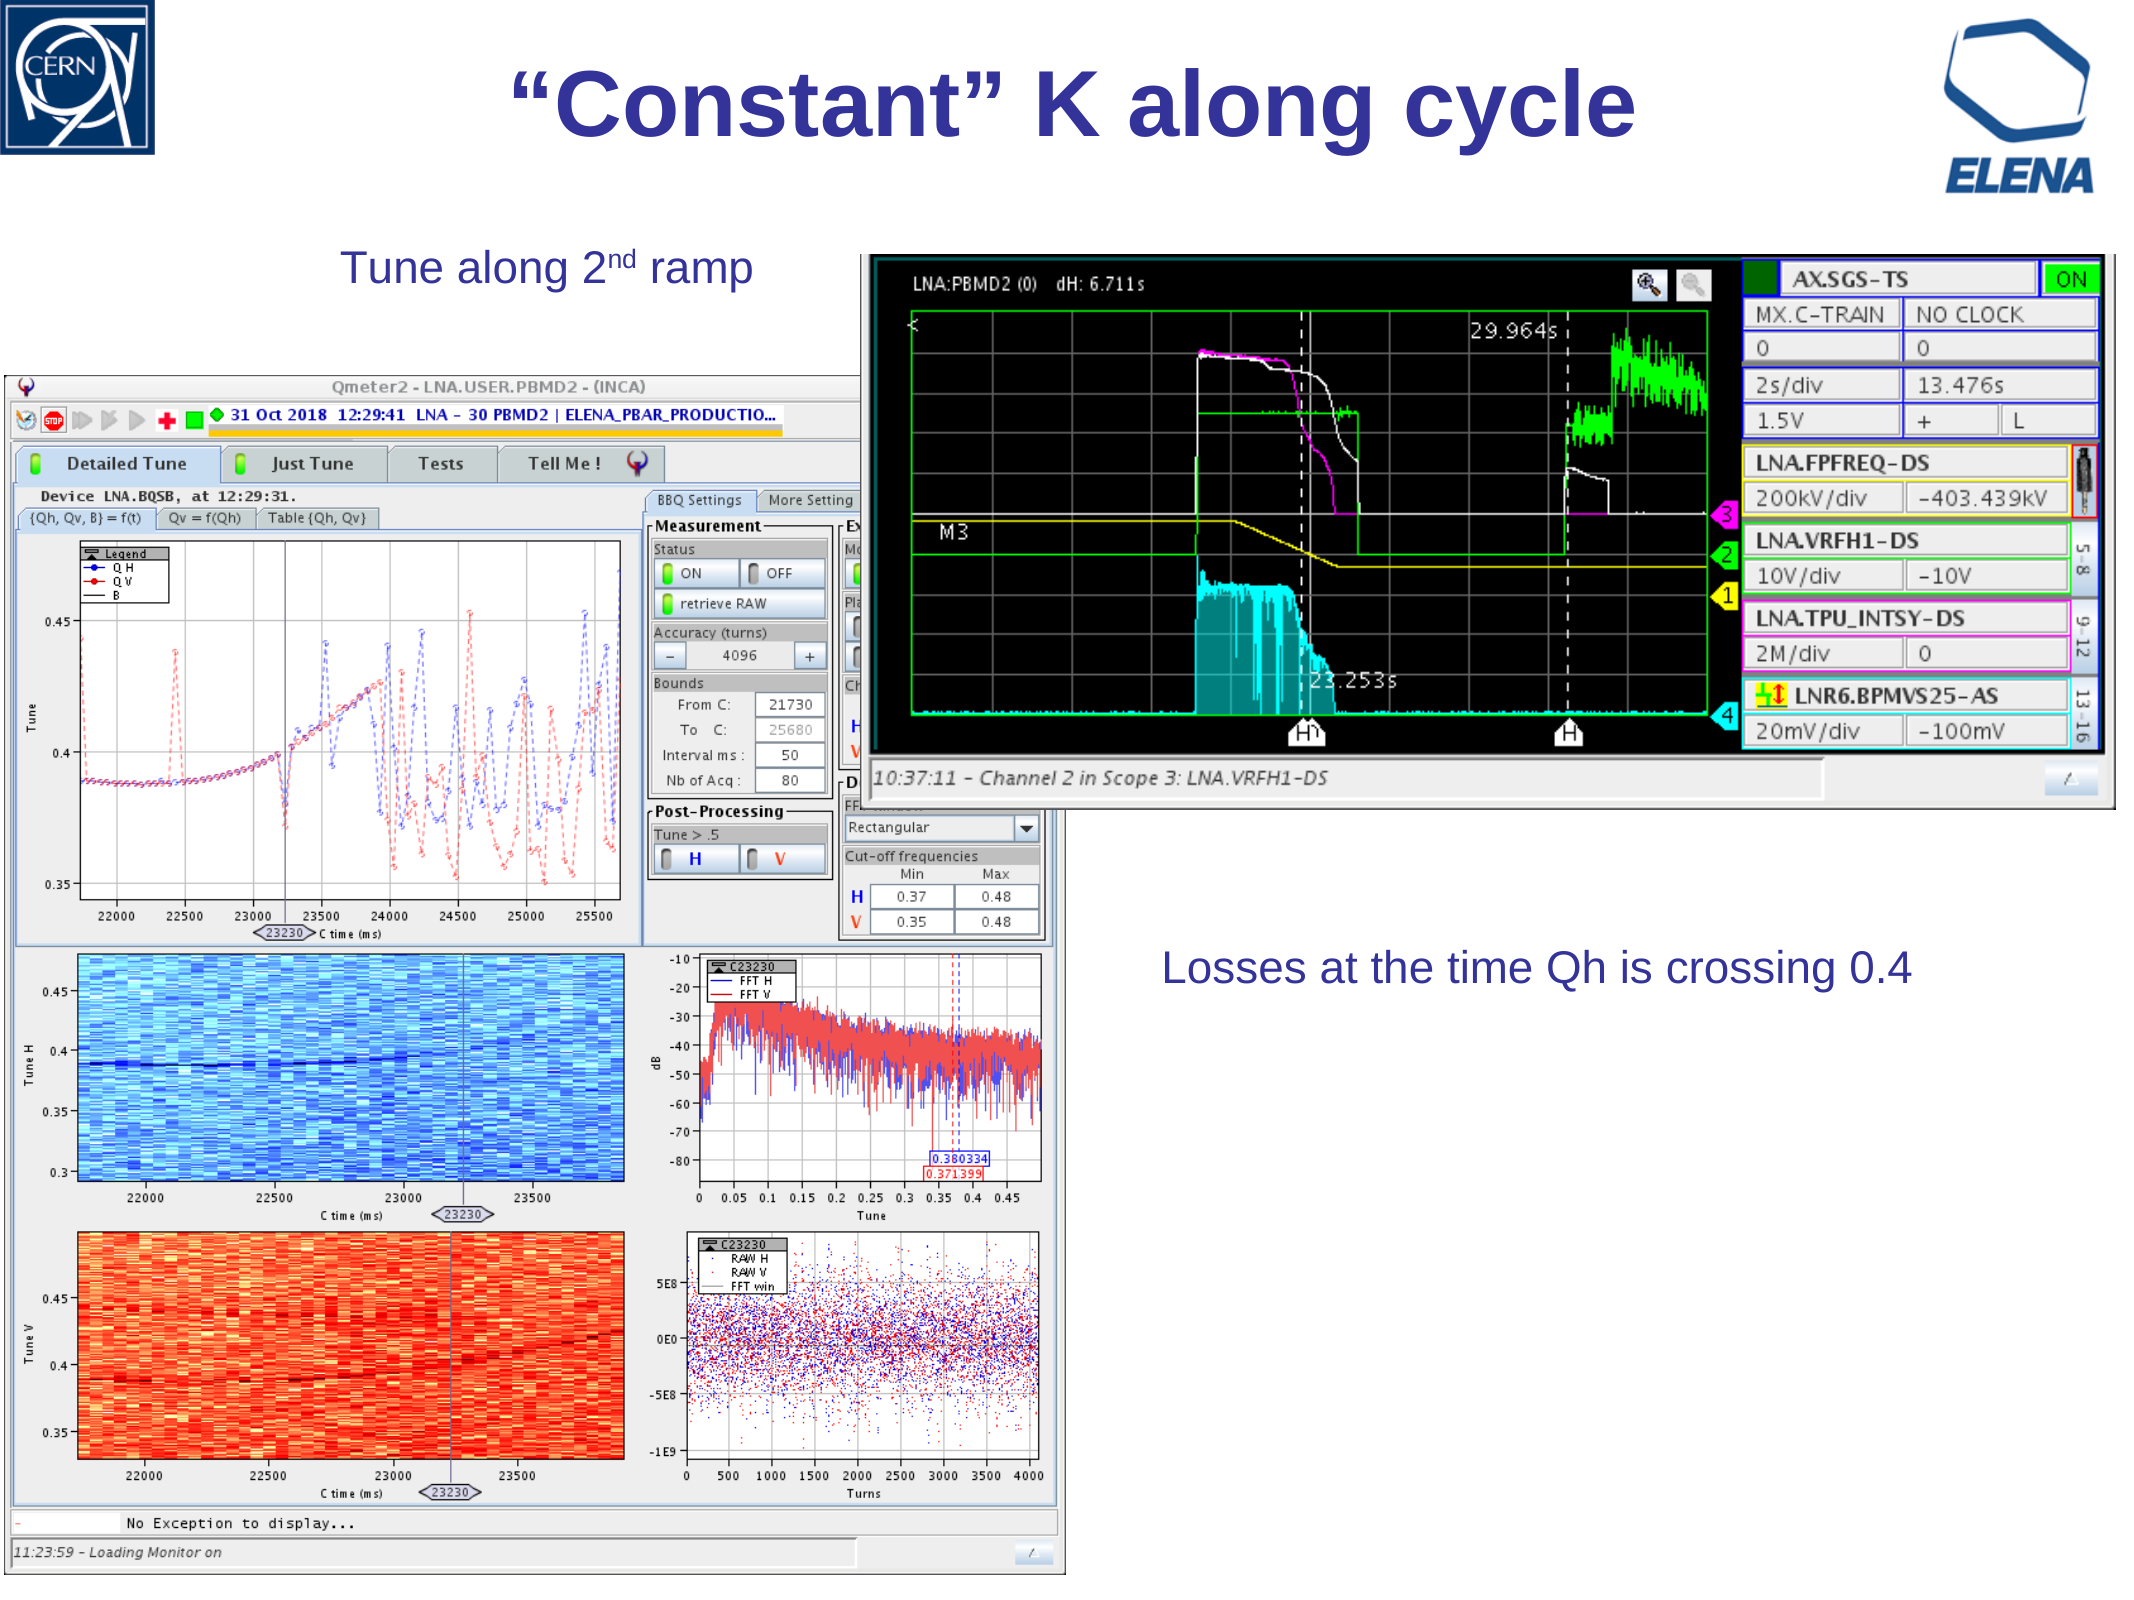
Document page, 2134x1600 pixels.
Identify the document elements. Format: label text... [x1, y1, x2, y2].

text_box Tune along 2nd ramp [325, 230, 881, 356]
picture [0, 0, 155, 155]
text_box Losses at the time Qh is crossing 0.4 [1140, 930, 1936, 1110]
text_box “Constant” K along cycle [202, 0, 1944, 227]
picture [4, 254, 2116, 1576]
picture [1944, 10, 2117, 206]
